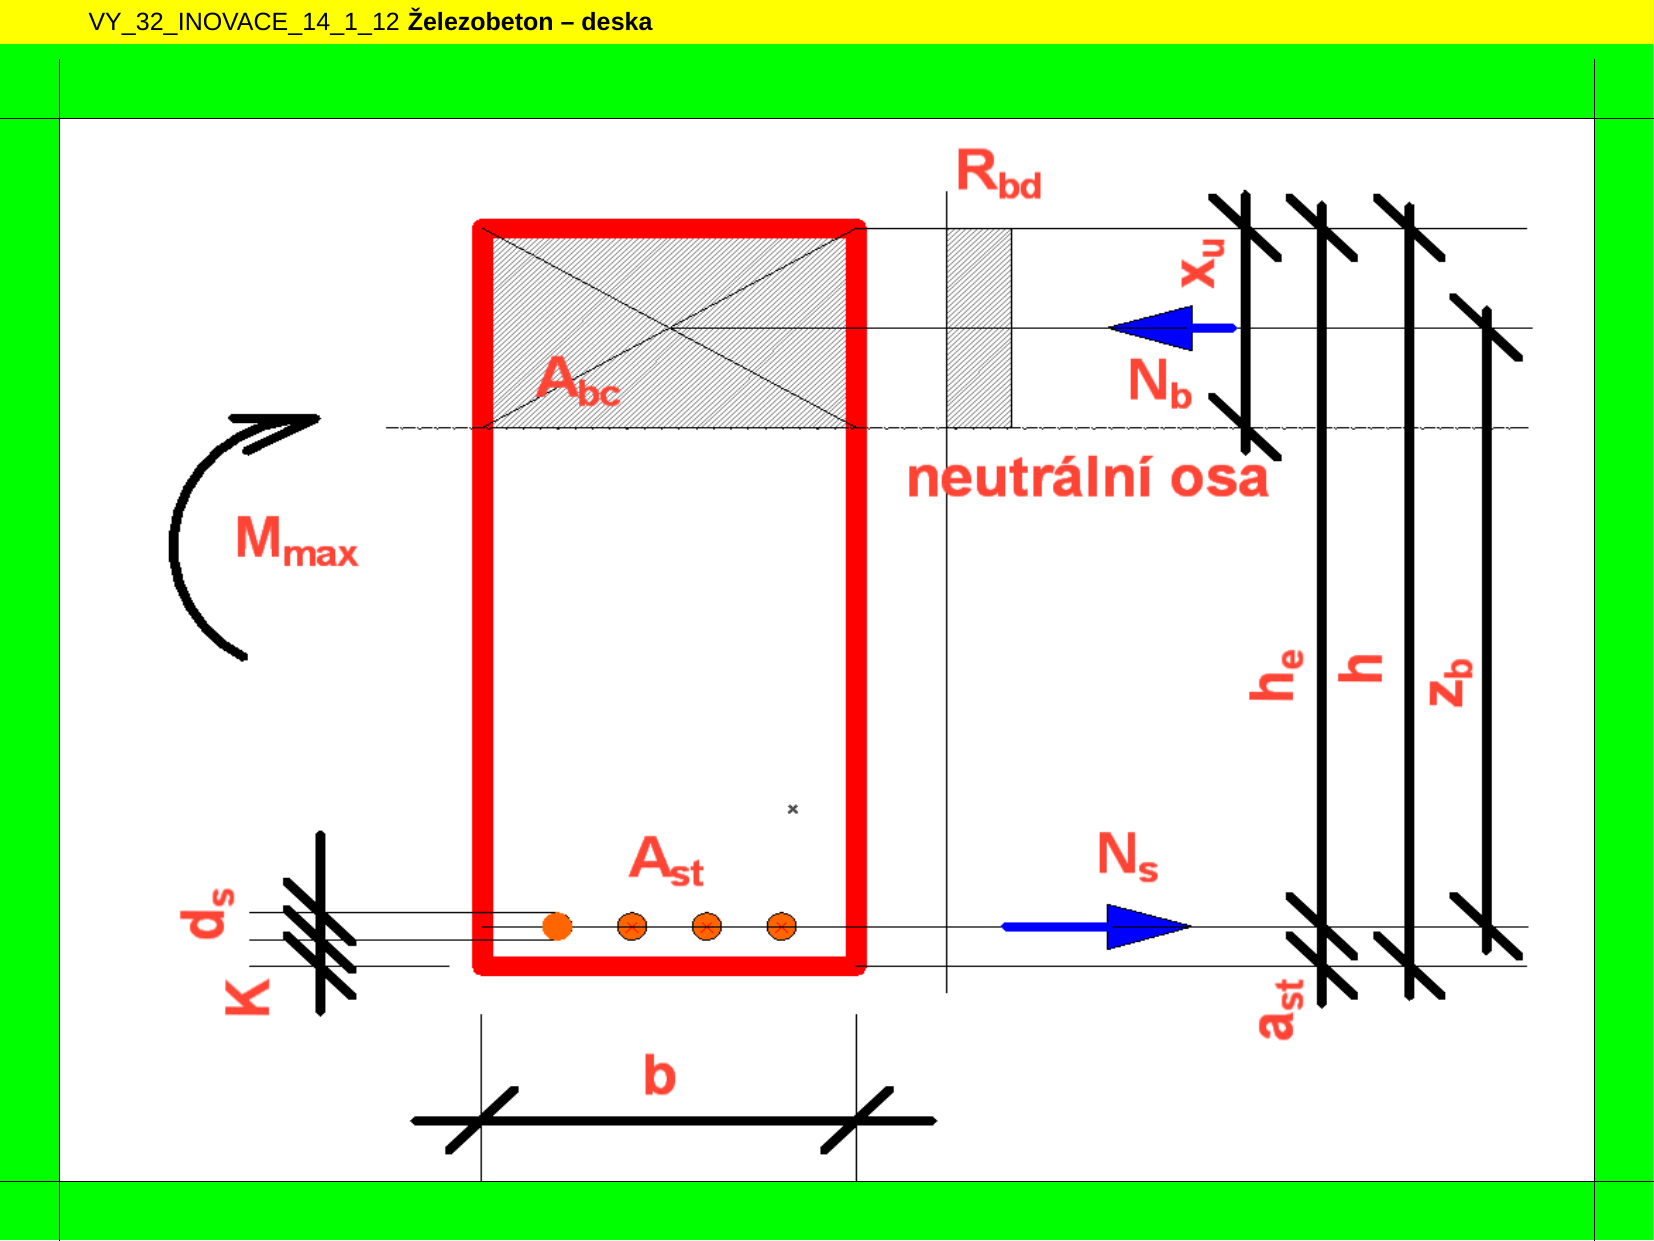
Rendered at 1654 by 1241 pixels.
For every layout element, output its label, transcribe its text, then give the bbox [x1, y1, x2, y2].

text_box VY_32_INOVACE_14_1_12 Železobeton – deska [0, 0, 1654, 44]
picture [60, 119, 1594, 1181]
